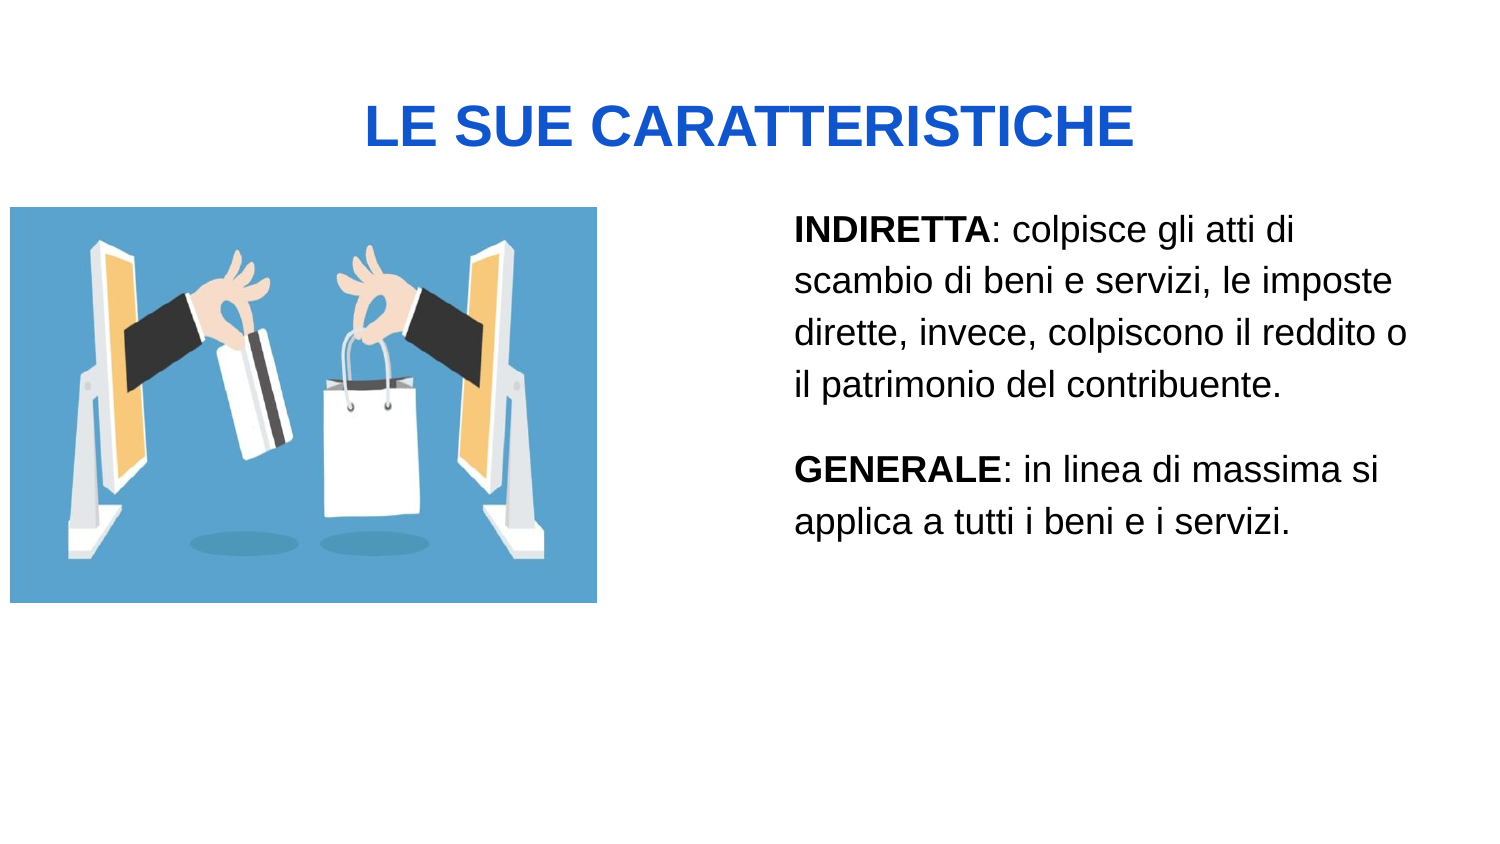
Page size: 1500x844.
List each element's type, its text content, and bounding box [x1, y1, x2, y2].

picture [9, 207, 597, 603]
list INDIRETTA: colpisce gli atti di scambio di beni e servizi, le imposte dirette, invece, colpiscono il reddito o il patrimonio del contribuente. GENERALE: in linea di massima si applica a tutti i beni e i servizi. [41, 183, 1439, 744]
title LE SUE CARATTERISTICHE [51, 72, 1449, 167]
